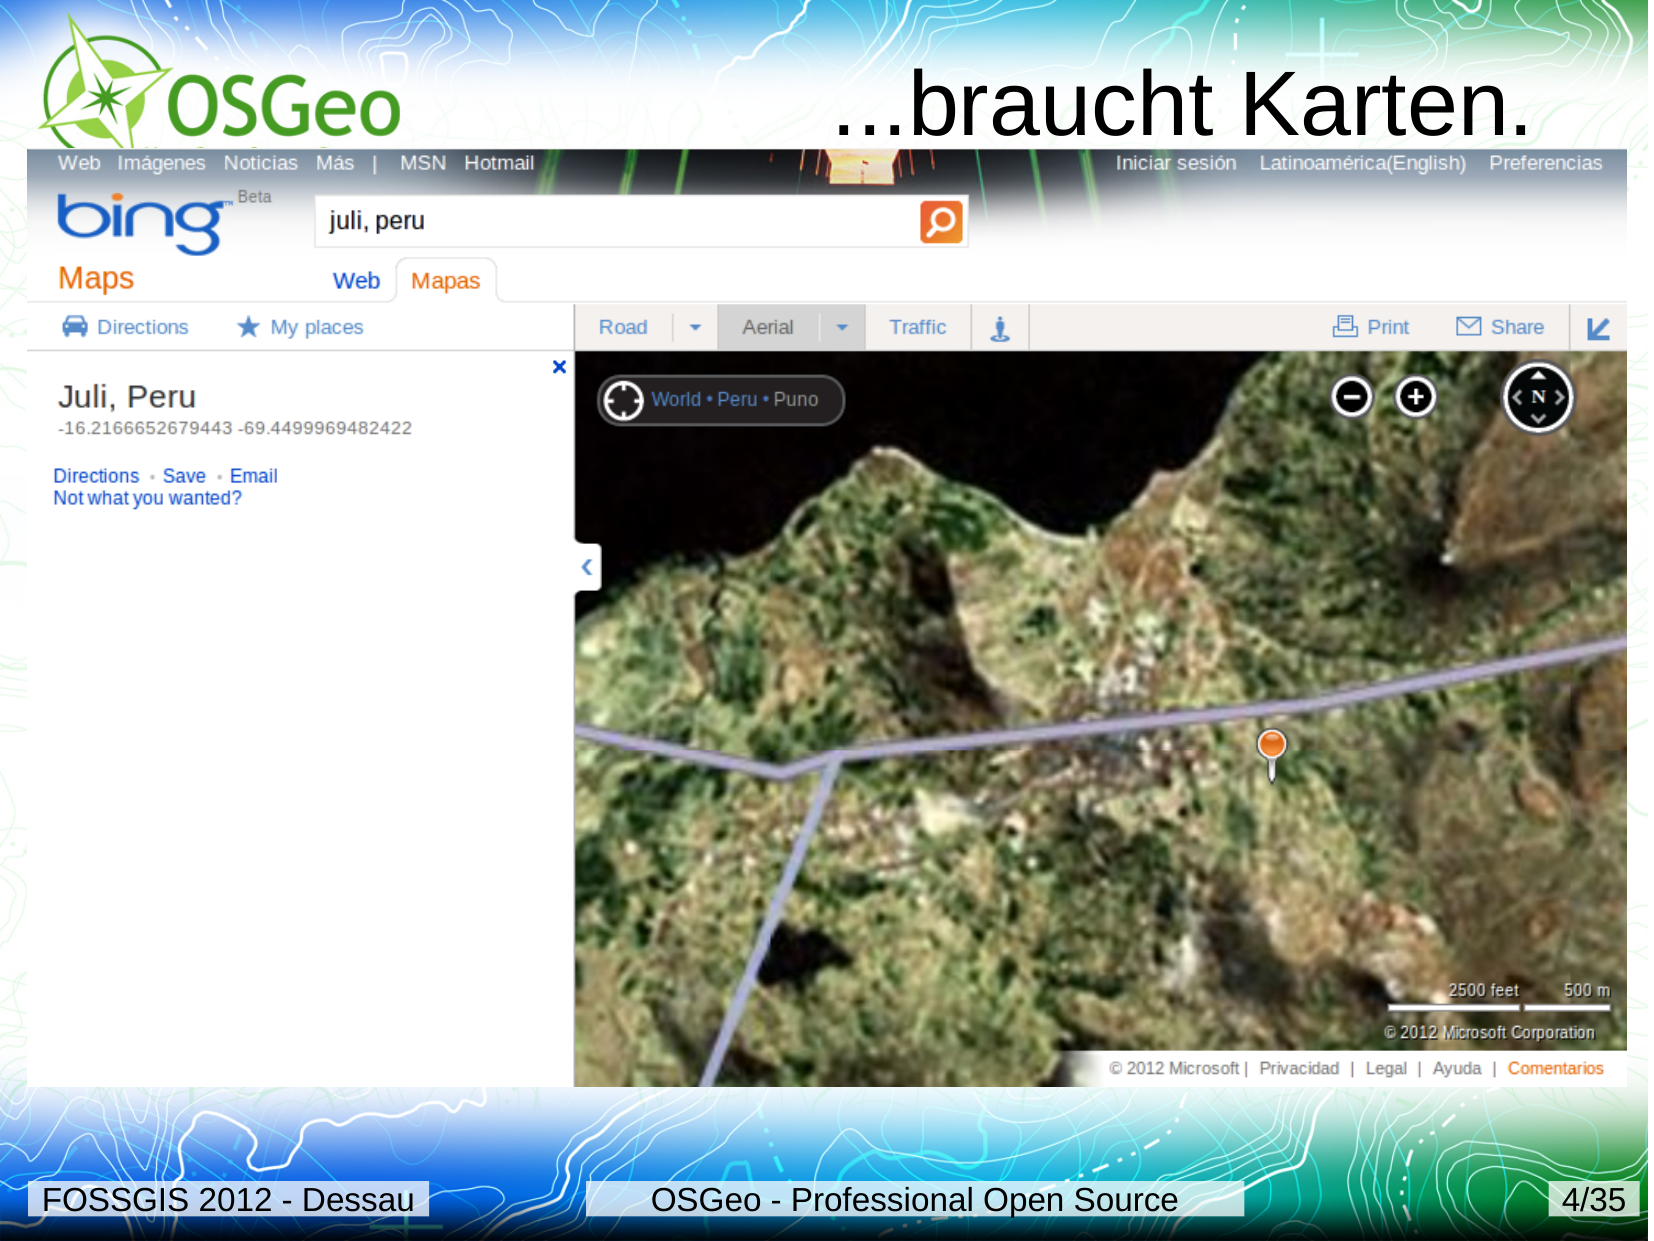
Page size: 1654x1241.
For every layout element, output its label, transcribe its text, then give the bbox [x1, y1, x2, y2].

picture [0, 0, 1648, 1241]
title ...braucht Karten. [430, 29, 1536, 148]
